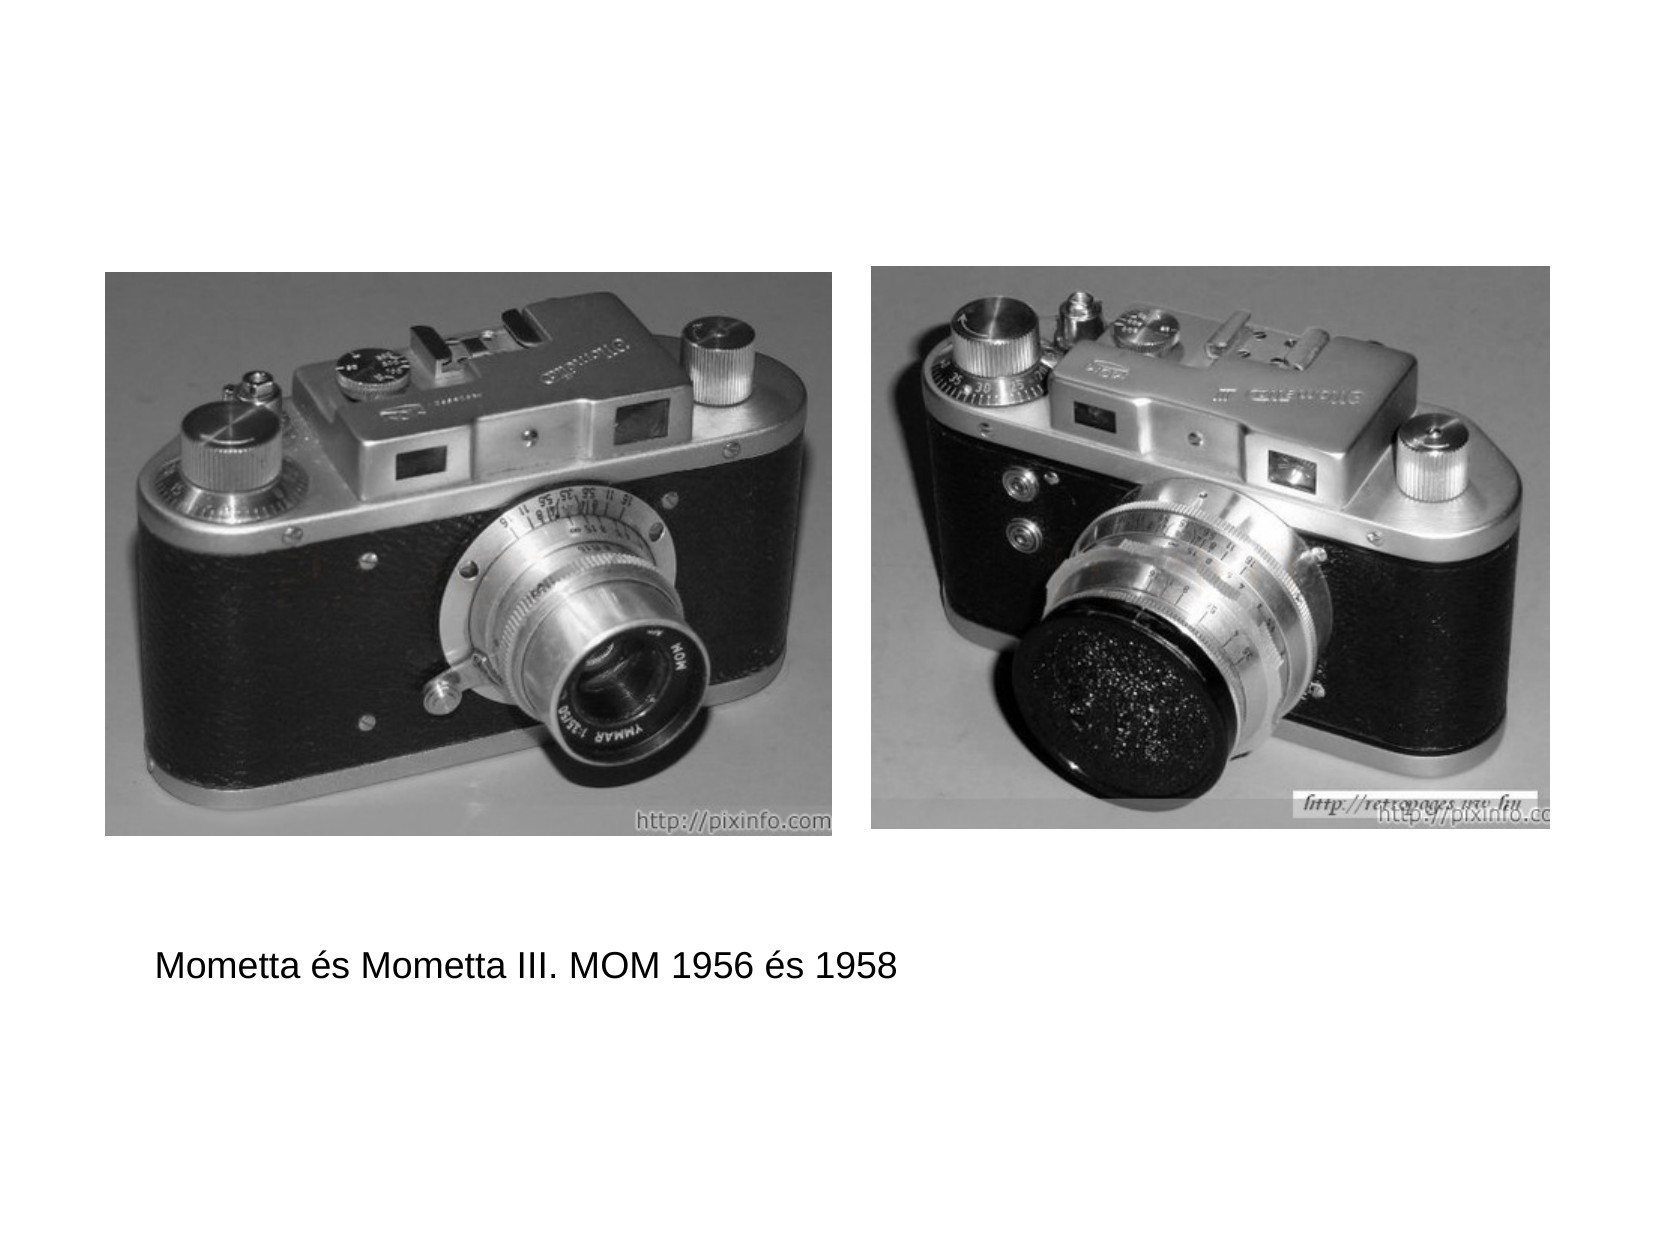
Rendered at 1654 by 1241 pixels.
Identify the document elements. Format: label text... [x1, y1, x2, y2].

picture [105, 272, 832, 836]
picture [871, 266, 1550, 829]
text_box Mometta és Mometta III. MOM 1956 és 1958 [139, 937, 924, 995]
